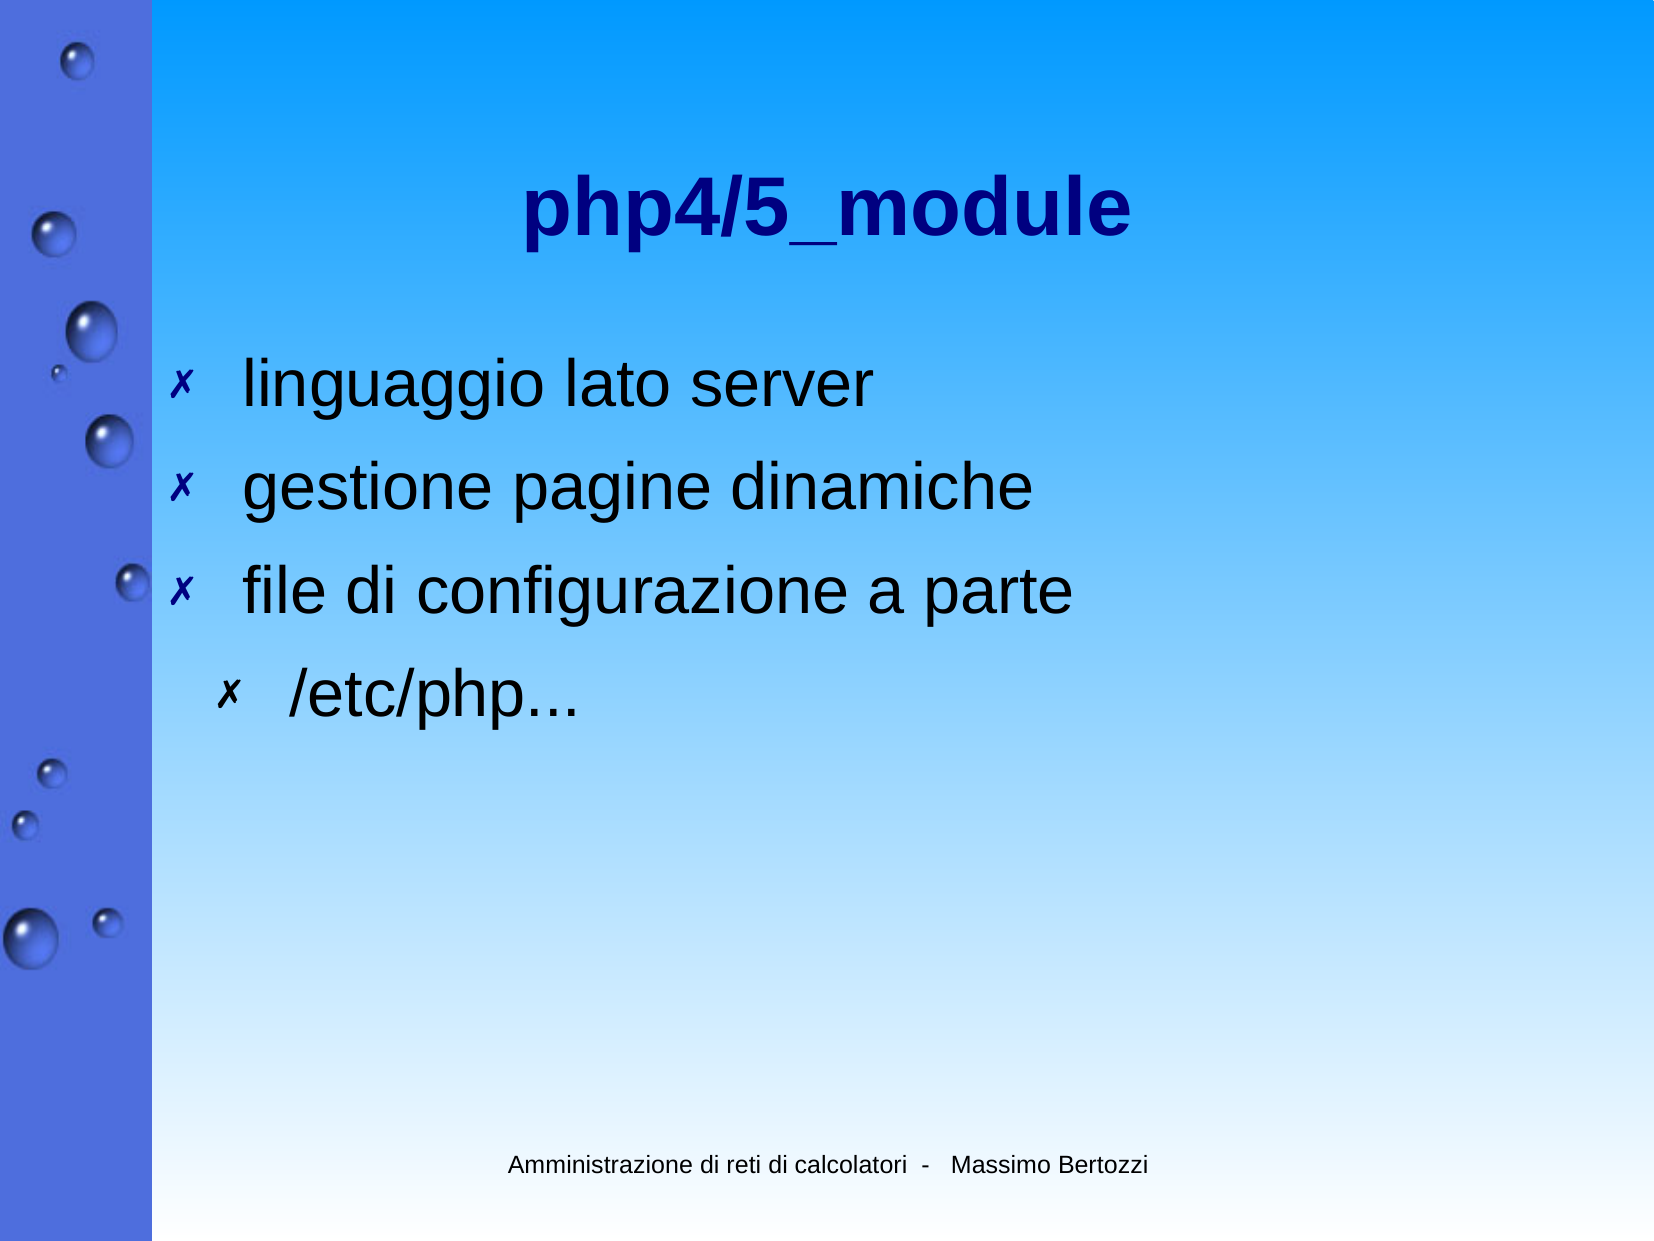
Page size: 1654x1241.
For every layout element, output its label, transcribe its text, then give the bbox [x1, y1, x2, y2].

title php4/5_module [121, 102, 1534, 311]
list linguaggio lato server gestione pagine dinamiche file di configurazione a parte /etc/php... [159, 346, 1572, 1128]
picture [0, 0, 152, 1241]
